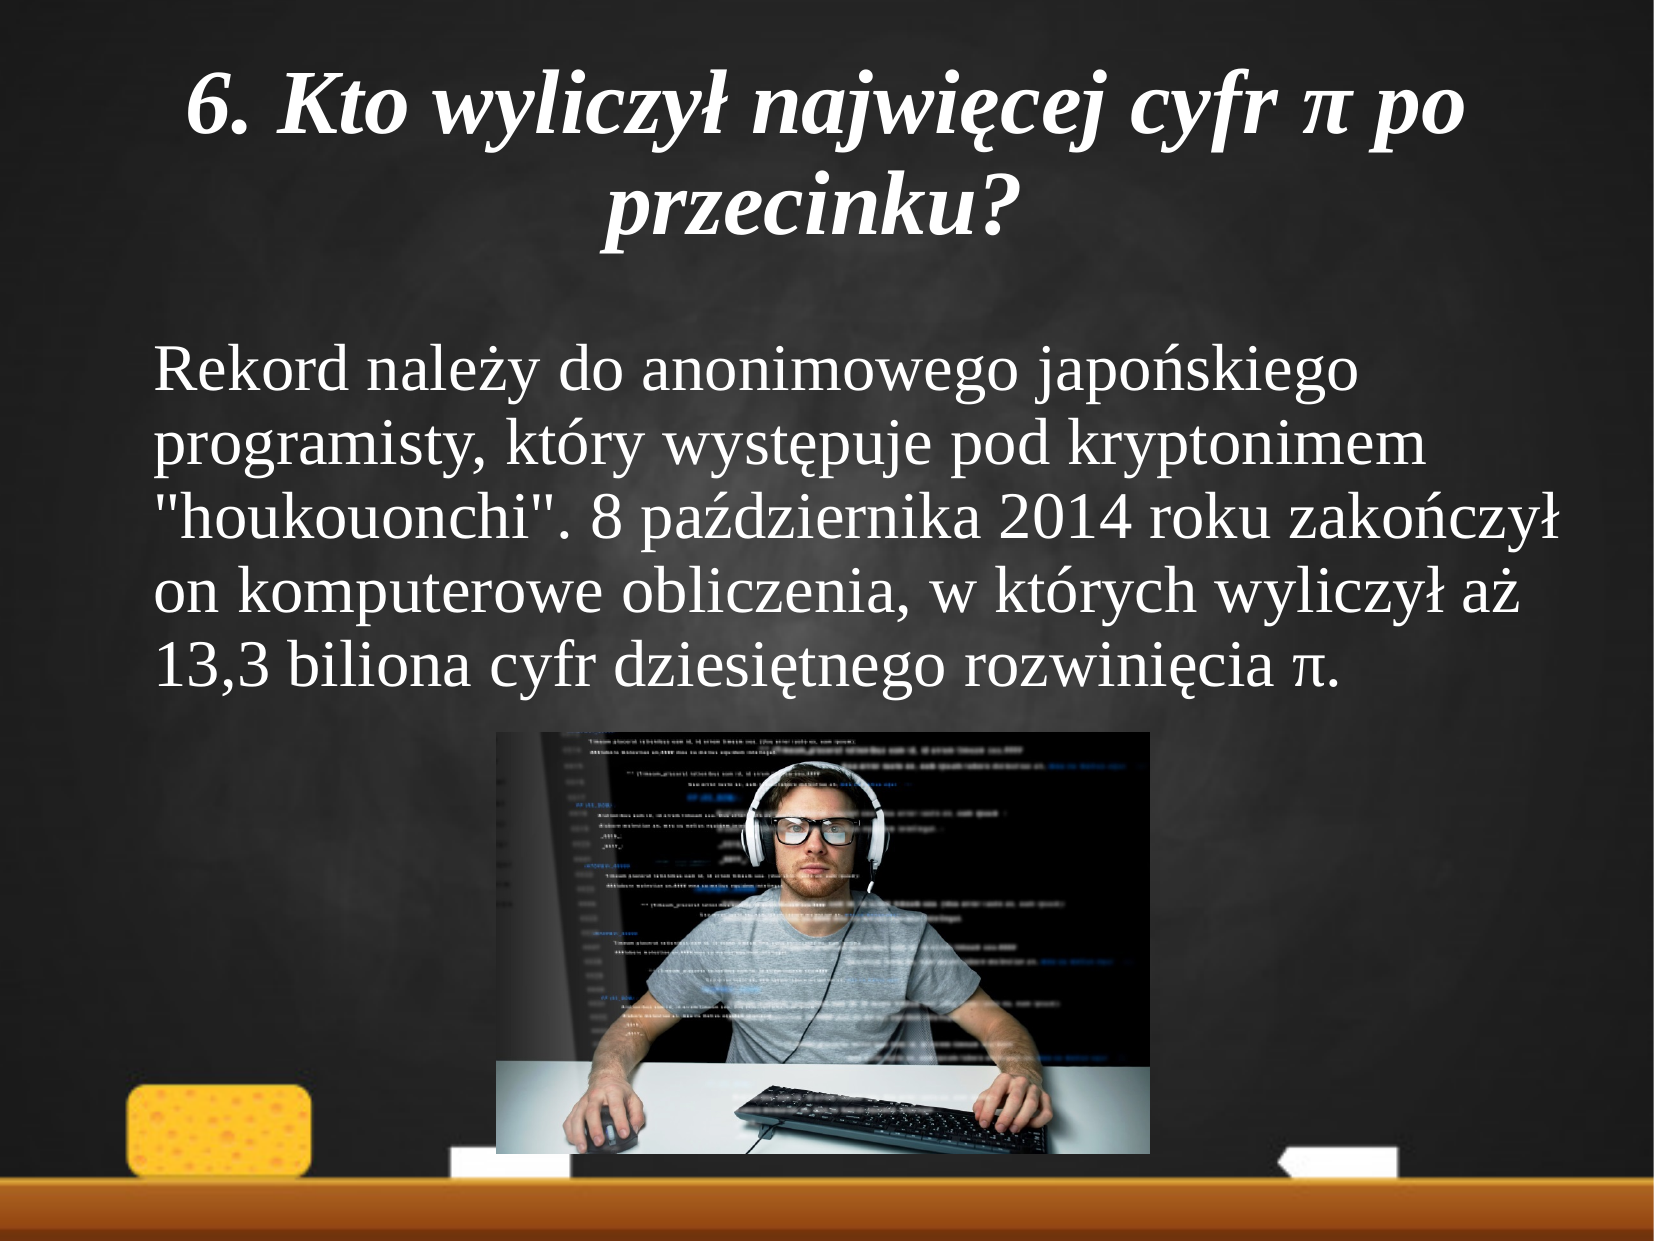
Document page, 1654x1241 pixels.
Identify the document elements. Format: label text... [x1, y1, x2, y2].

picture [0, 0, 1654, 1241]
list Rekord należy do anonimowego japońskiego programisty, który występuje pod kryptonimem "houkouonchi". 8 października 2014 roku zakończył on komputerowe obliczenia, w których wyliczył aż 13,3 biliona cyfr dziesiętnego rozwinięcia π. [82, 330, 1571, 768]
title 6. Kto wyliczył najwięcej cyfr π po przecinku? [82, 49, 1571, 257]
